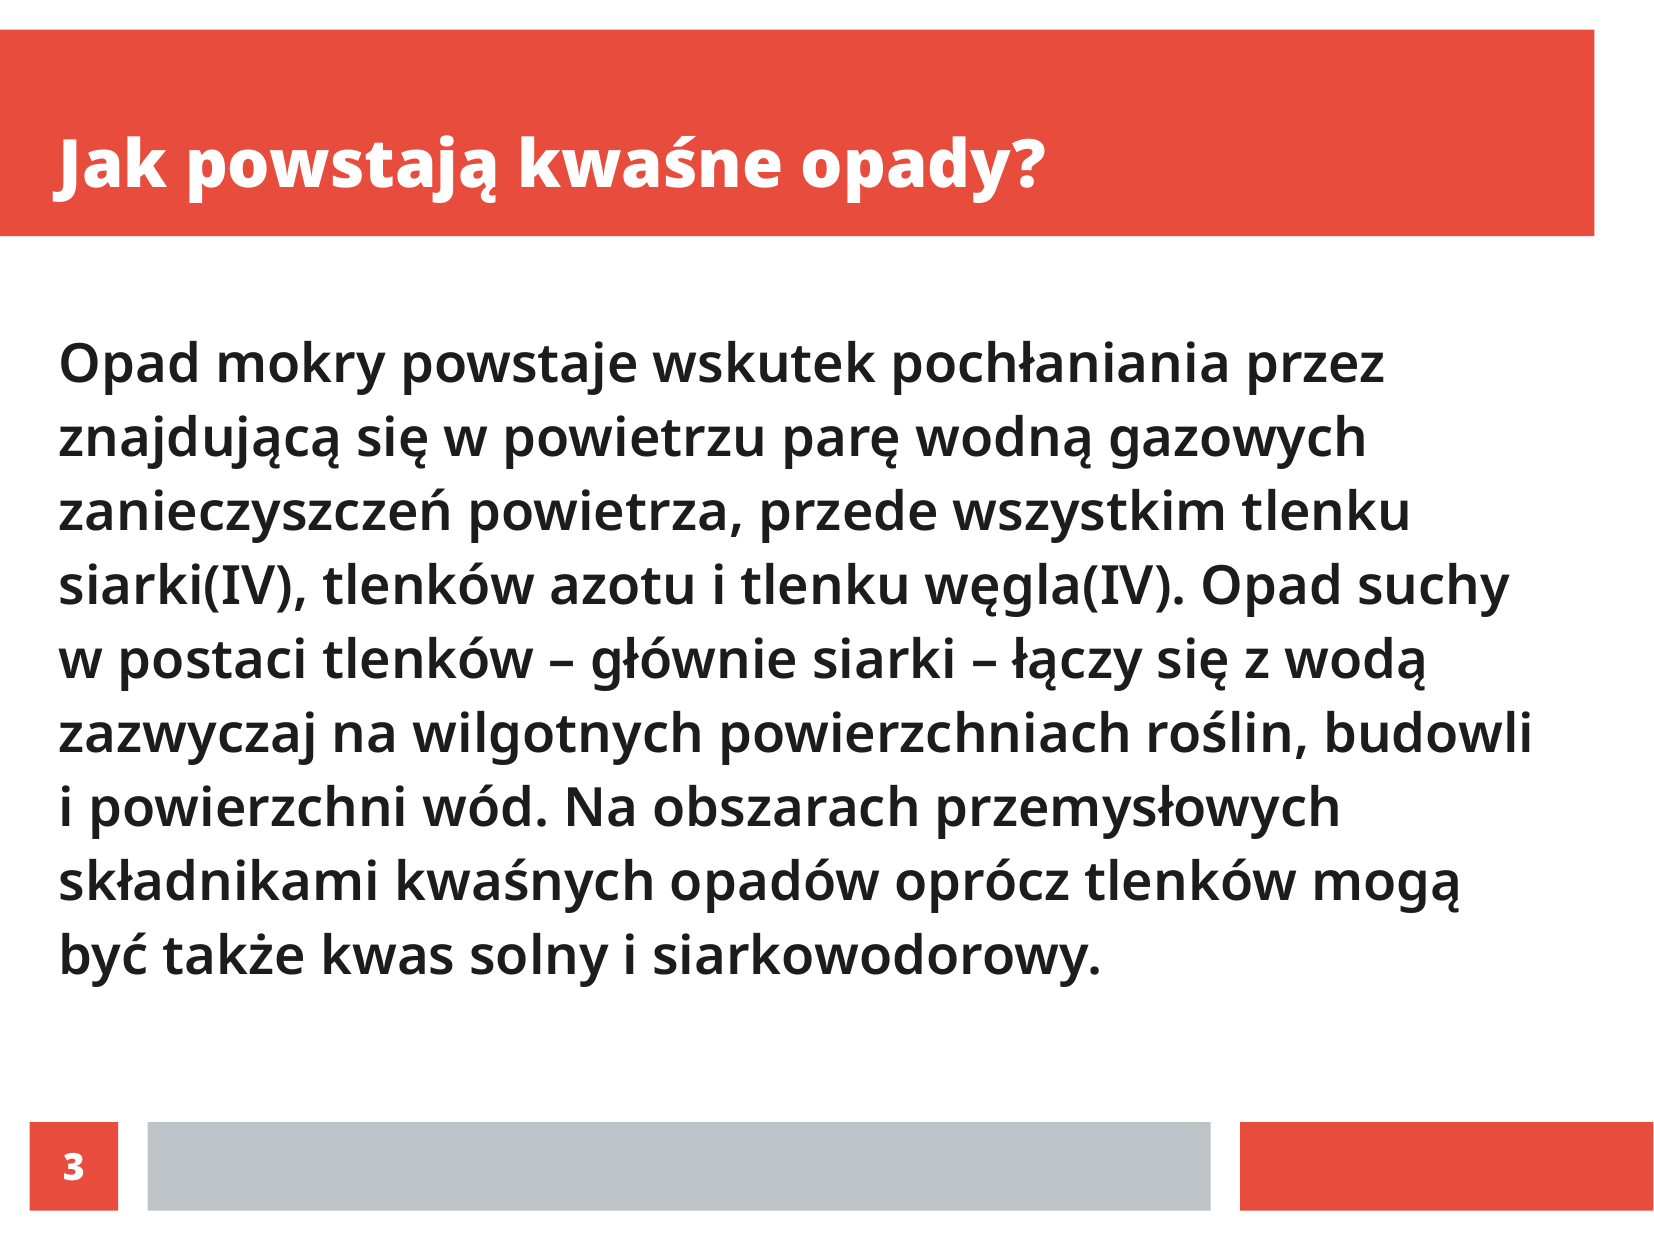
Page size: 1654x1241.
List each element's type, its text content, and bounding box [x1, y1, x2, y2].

list Opad mokry powstaje wskutek pochłaniania przez znajdującą się w powietrzu parę wodną gazowych zanieczyszczeń powietrza, przede wszystkim tlenku siarki(IV), tlenków azotu i tlenku węgla(IV). Opad suchy w postaci tlenków – głównie siarki – łączy się z wodą zazwyczaj na wilgotnych powierzchniach roślin, budowli i powierzchni wód. Na obszarach przemysłowych składnikami kwaśnych opadów oprócz tlenków mogą być także kwas solny i siarkowodorowy. [59, 324, 1565, 1093]
title Jak powstają kwaśne opady? [59, 59, 1595, 207]
